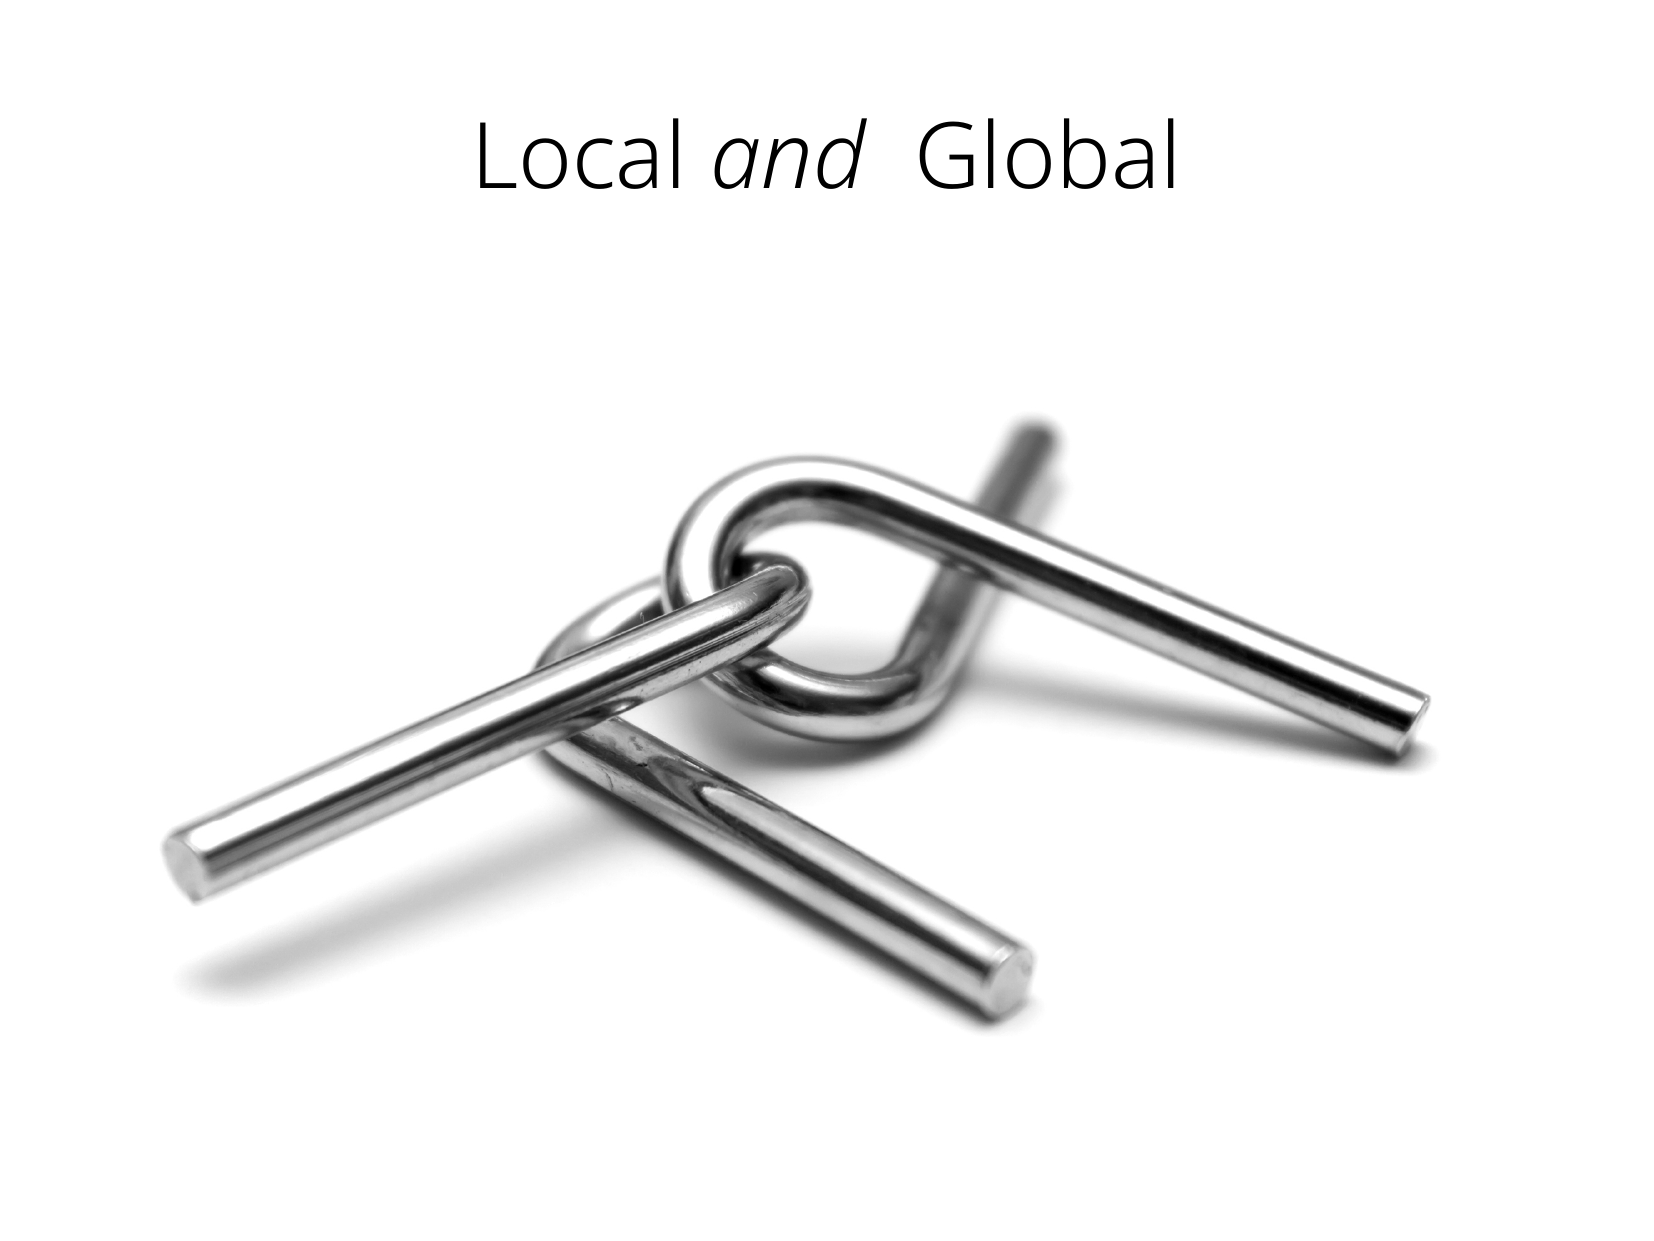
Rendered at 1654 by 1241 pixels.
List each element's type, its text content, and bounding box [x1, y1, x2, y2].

picture [76, 187, 1577, 1188]
title Local and Global [82, 49, 1571, 257]
